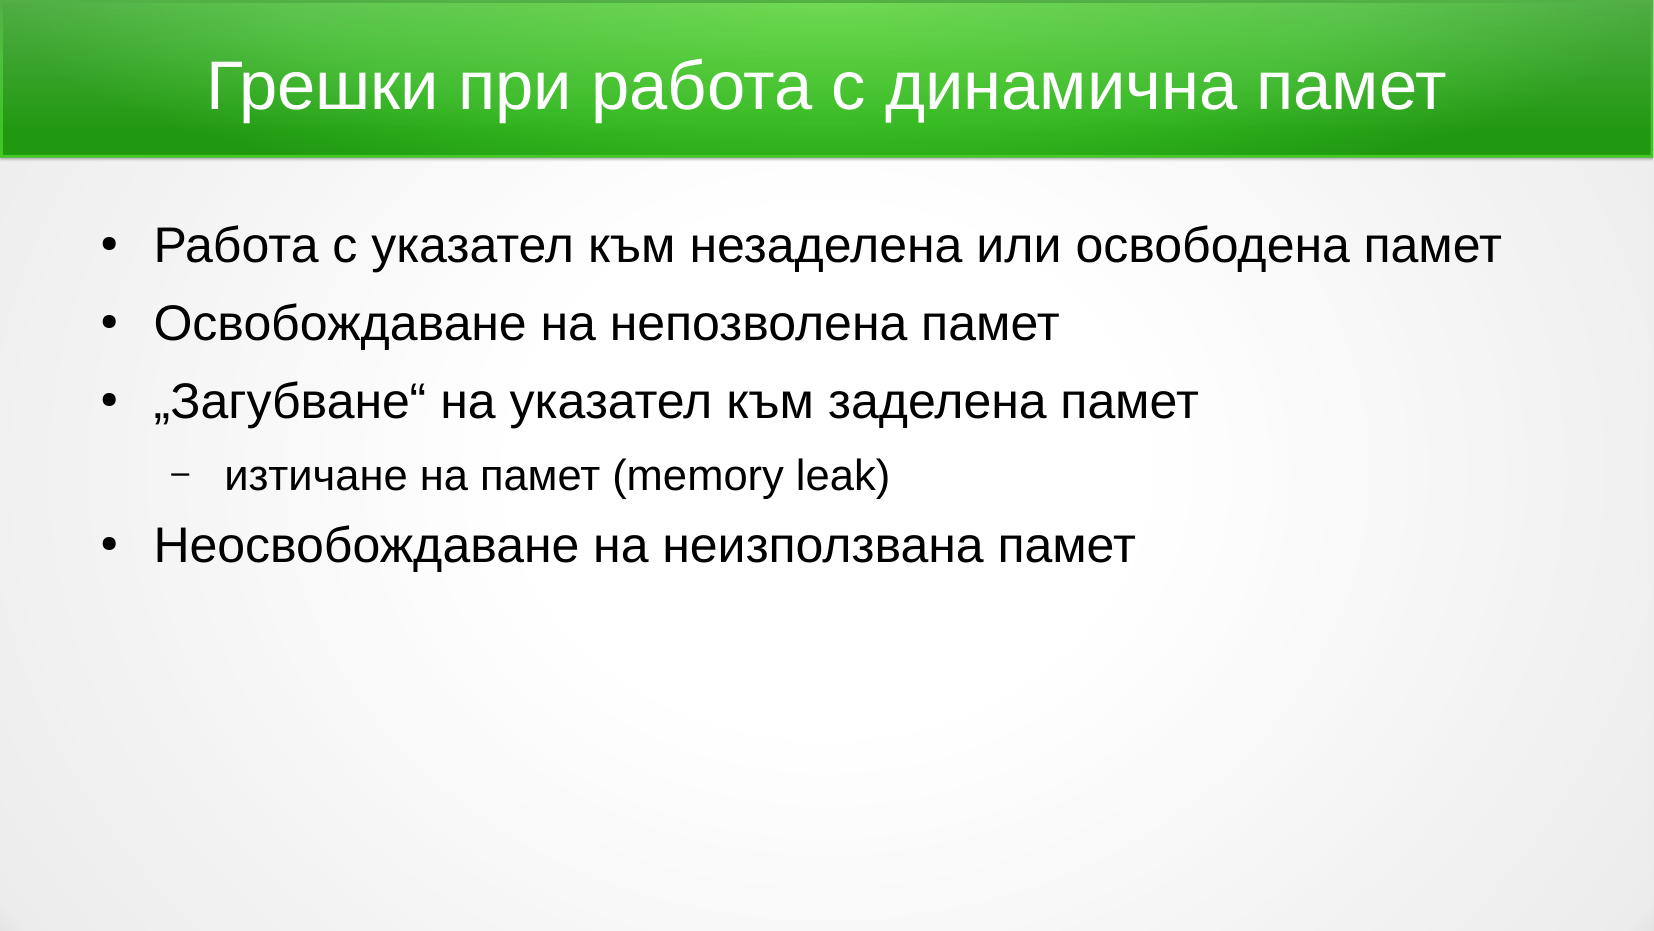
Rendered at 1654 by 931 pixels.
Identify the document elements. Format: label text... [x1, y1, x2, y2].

list Работа с указател към незаделена или освободена памет Освобождаване на непозволена памет „Загубване“ на указател към заделена памет изтичане на памет (memory leak) Неосвобождаване на неизползвана памет [82, 217, 1538, 758]
title Грешки при работа с динамична памет [82, 37, 1571, 135]
